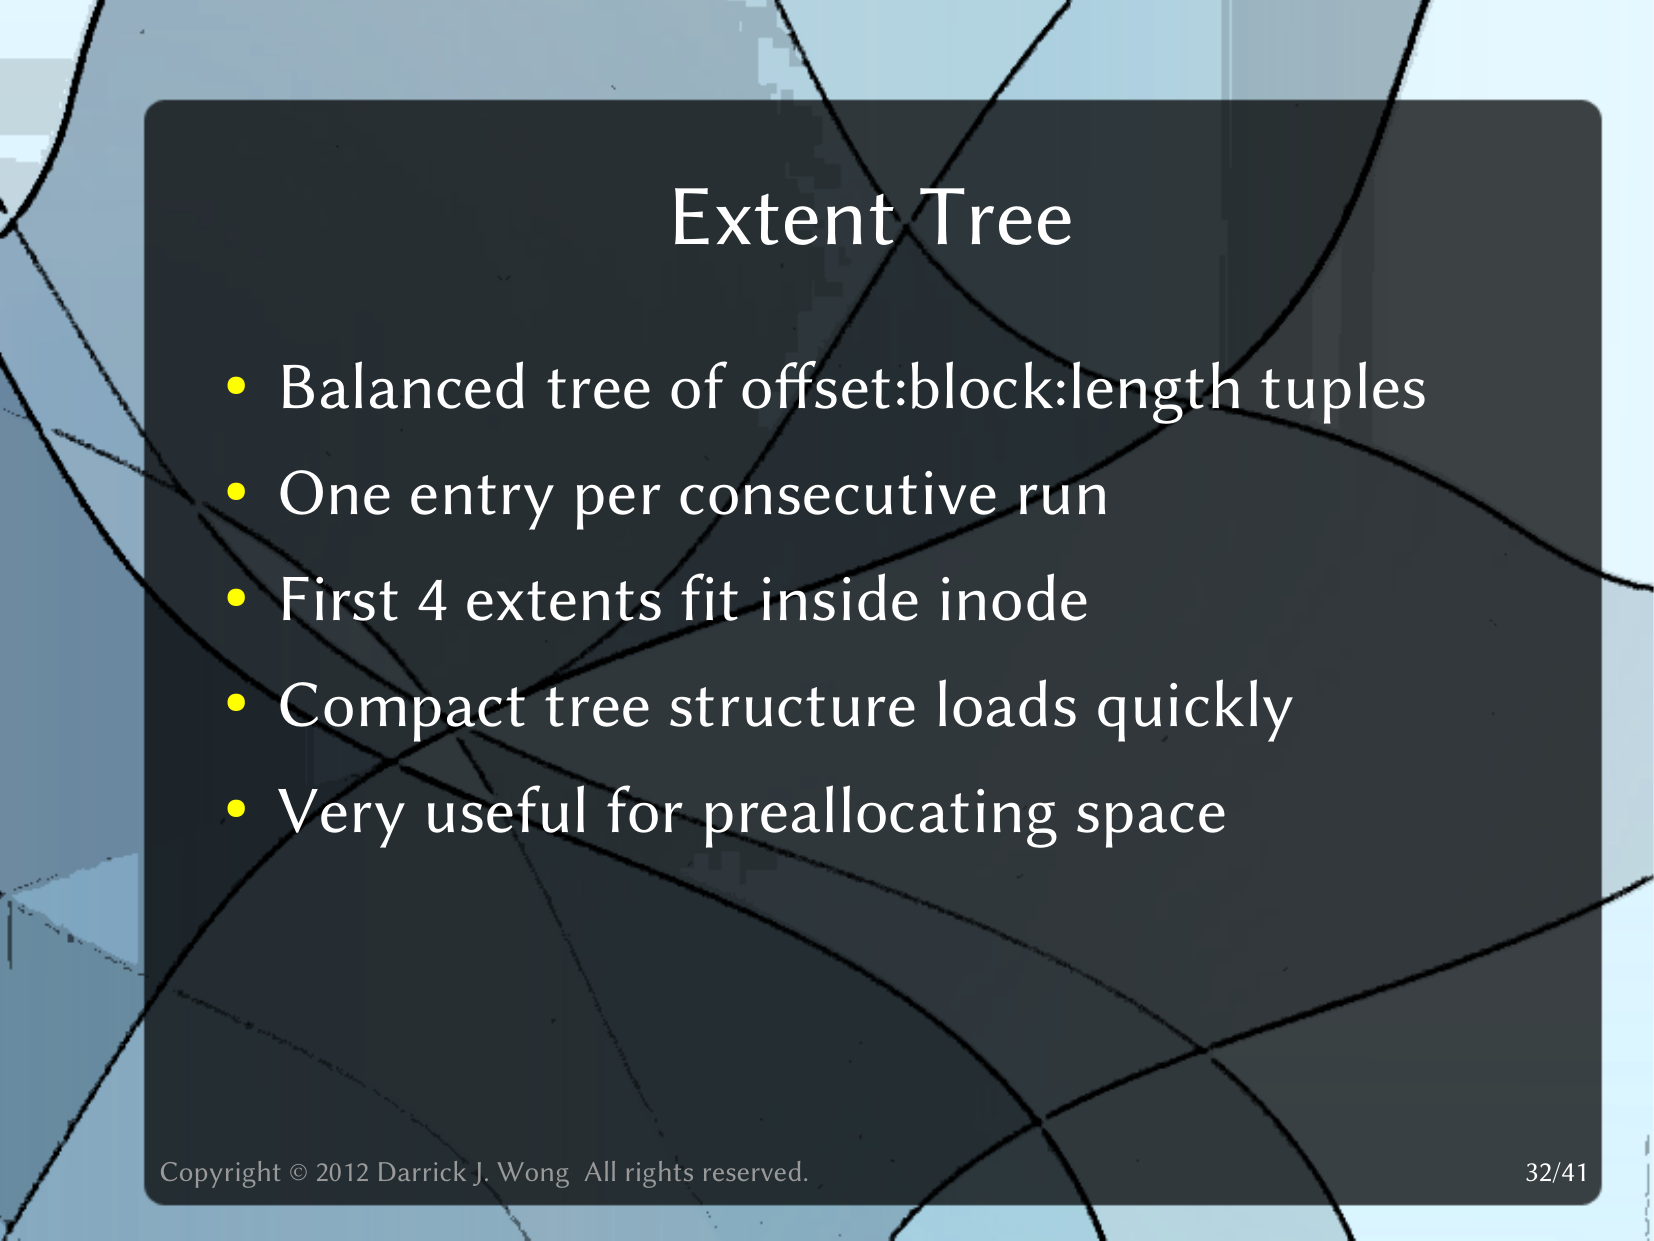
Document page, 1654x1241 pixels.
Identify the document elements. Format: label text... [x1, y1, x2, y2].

list Balanced tree of offset:block:length tuples One entry per consecutive run First 4 extents fit inside inode Compact tree structure loads quickly Very useful for preallocating space [206, 349, 1571, 1069]
title Extent Tree [159, 108, 1583, 325]
picture [0, 0, 1654, 1241]
